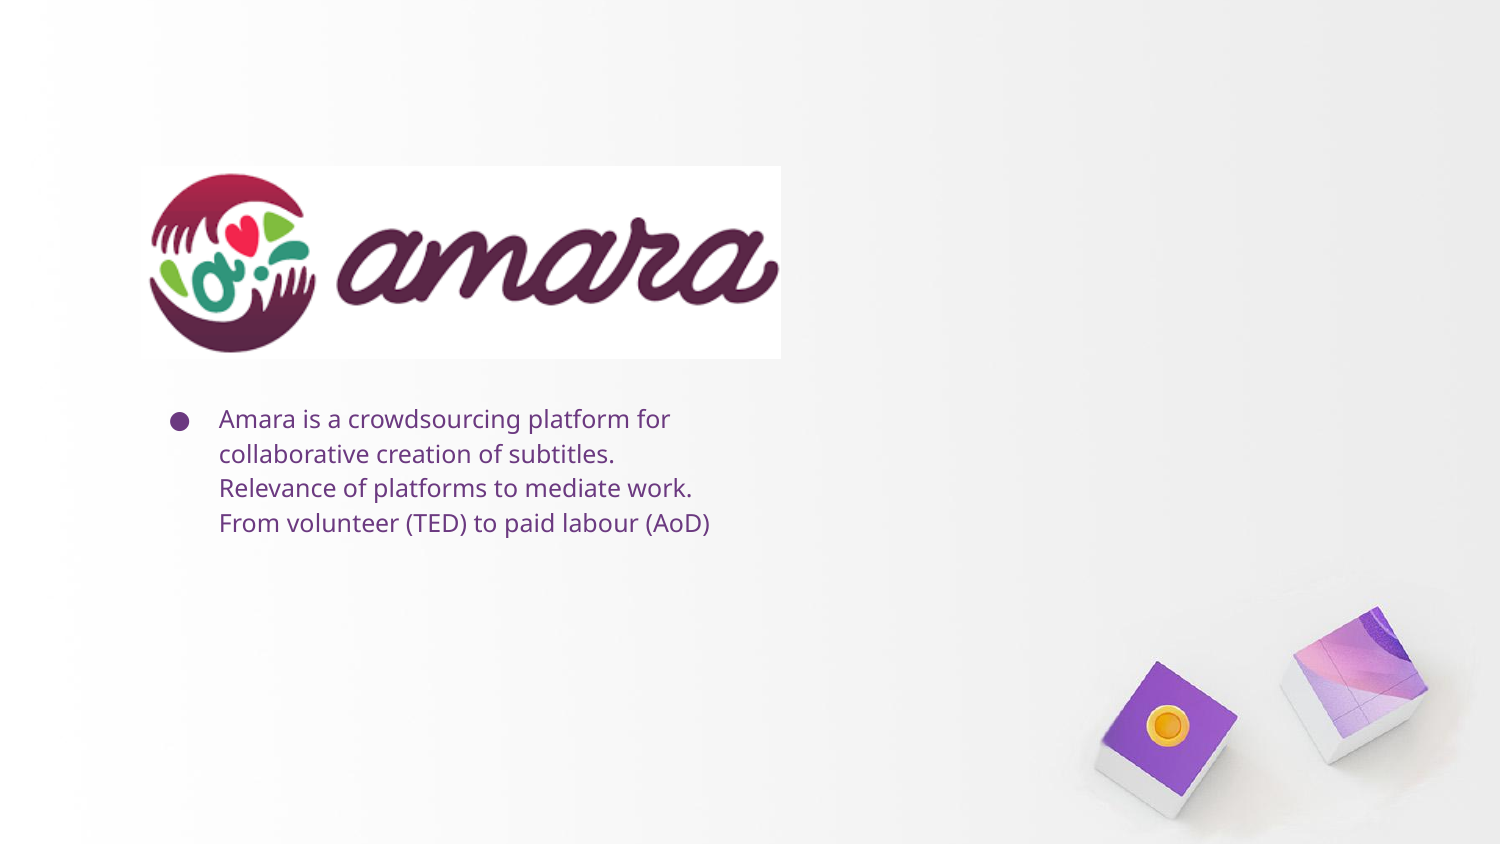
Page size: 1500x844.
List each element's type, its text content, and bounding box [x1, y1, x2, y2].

picture [0, 0, 1500, 844]
title Amara is a crowdsourcing platform for collaborative creation of subtitles. Relevance of platforms to mediate work. From volunteer (TED) to paid labour (AoD) [128, 384, 837, 491]
